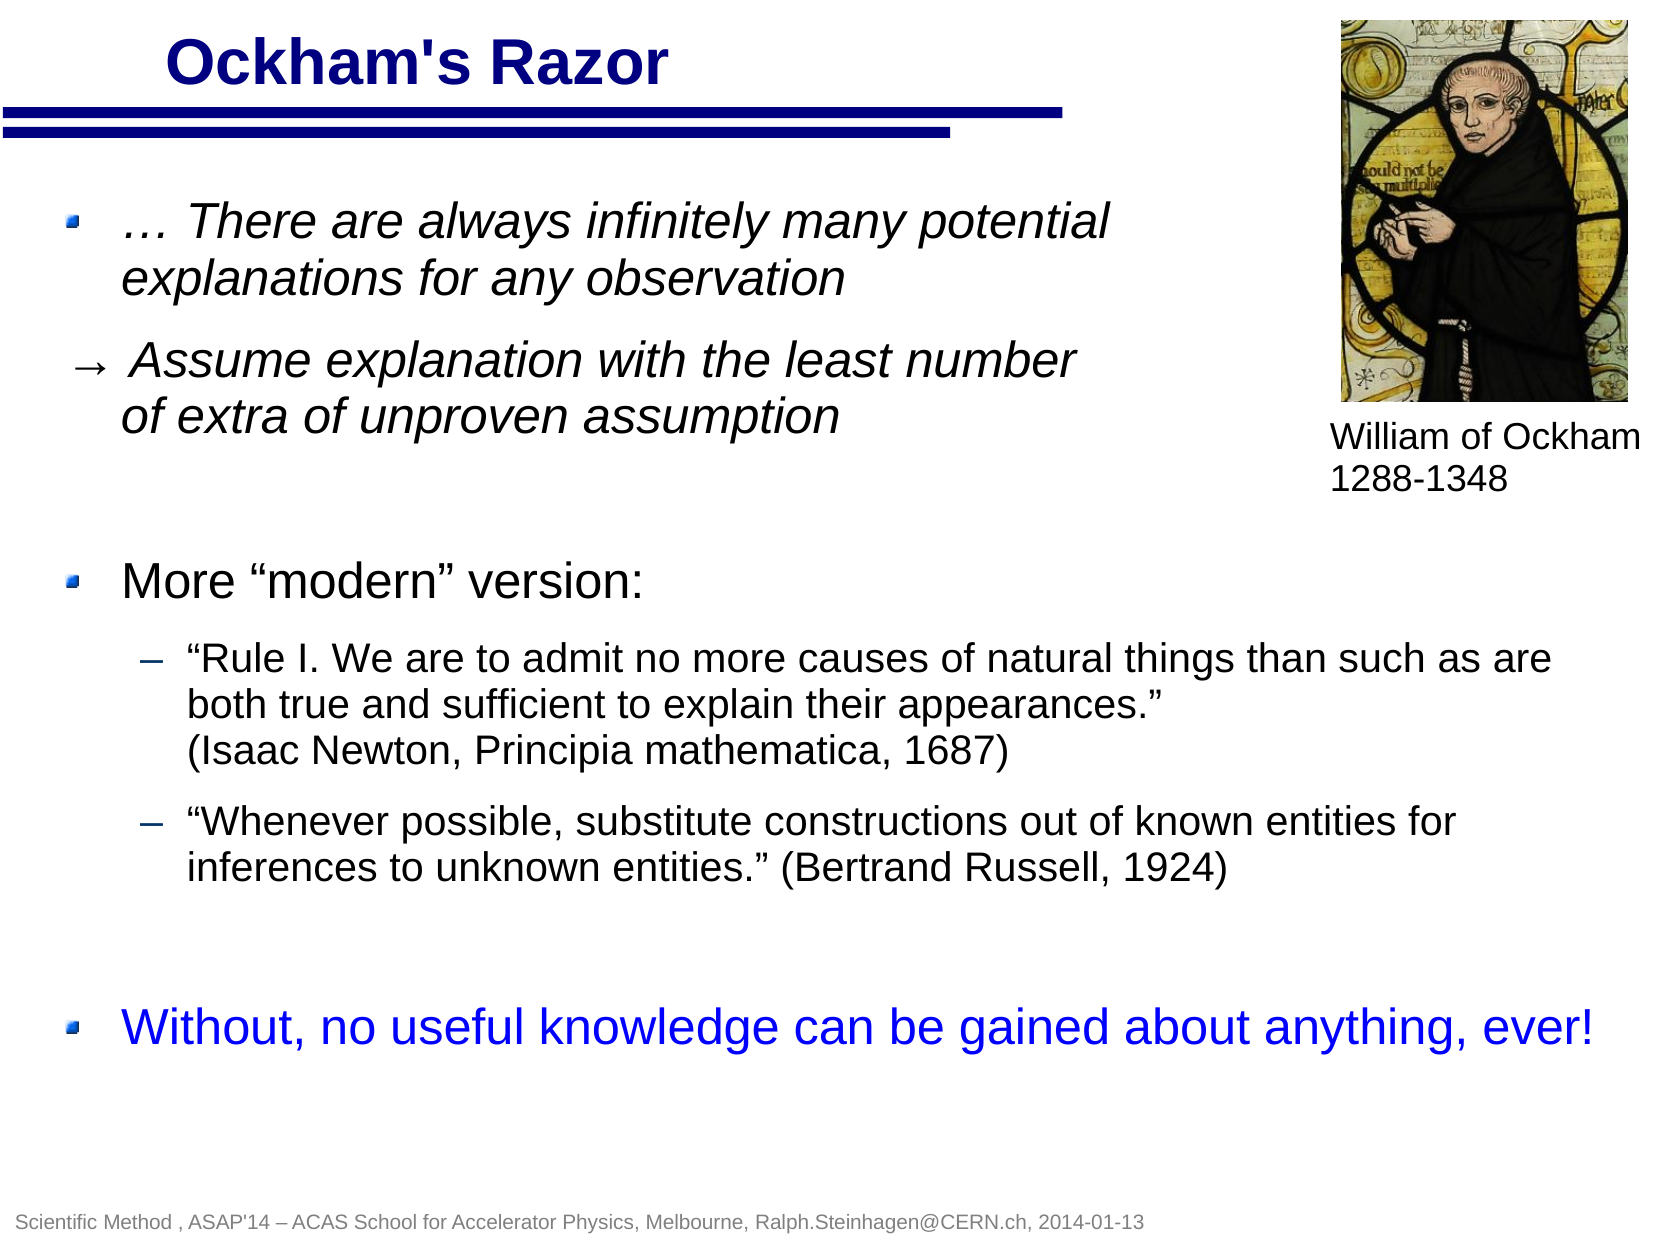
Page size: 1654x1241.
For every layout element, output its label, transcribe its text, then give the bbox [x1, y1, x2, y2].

text_box William of Ockham 1288-1348 [1314, 407, 1654, 500]
list … There are always infinitely many potential explanations for any observation → Assume explanation with the least number of extra of unproven assumption More “modern” version: “Rule I. We are to admit no more causes of natural things than such as are both true and sufficient to explain their appearances.” (Isaac Newton, Principia mathematica, 1687) “Whenever possible, substitute constructions out of known entities for inferences to unknown entities.” (Bertrand Russell, 1924) Without, no useful knowledge can be gained about anything, ever! [65, 192, 1628, 1205]
picture [1341, 20, 1628, 402]
title Ockham's Razor [165, 0, 1323, 124]
